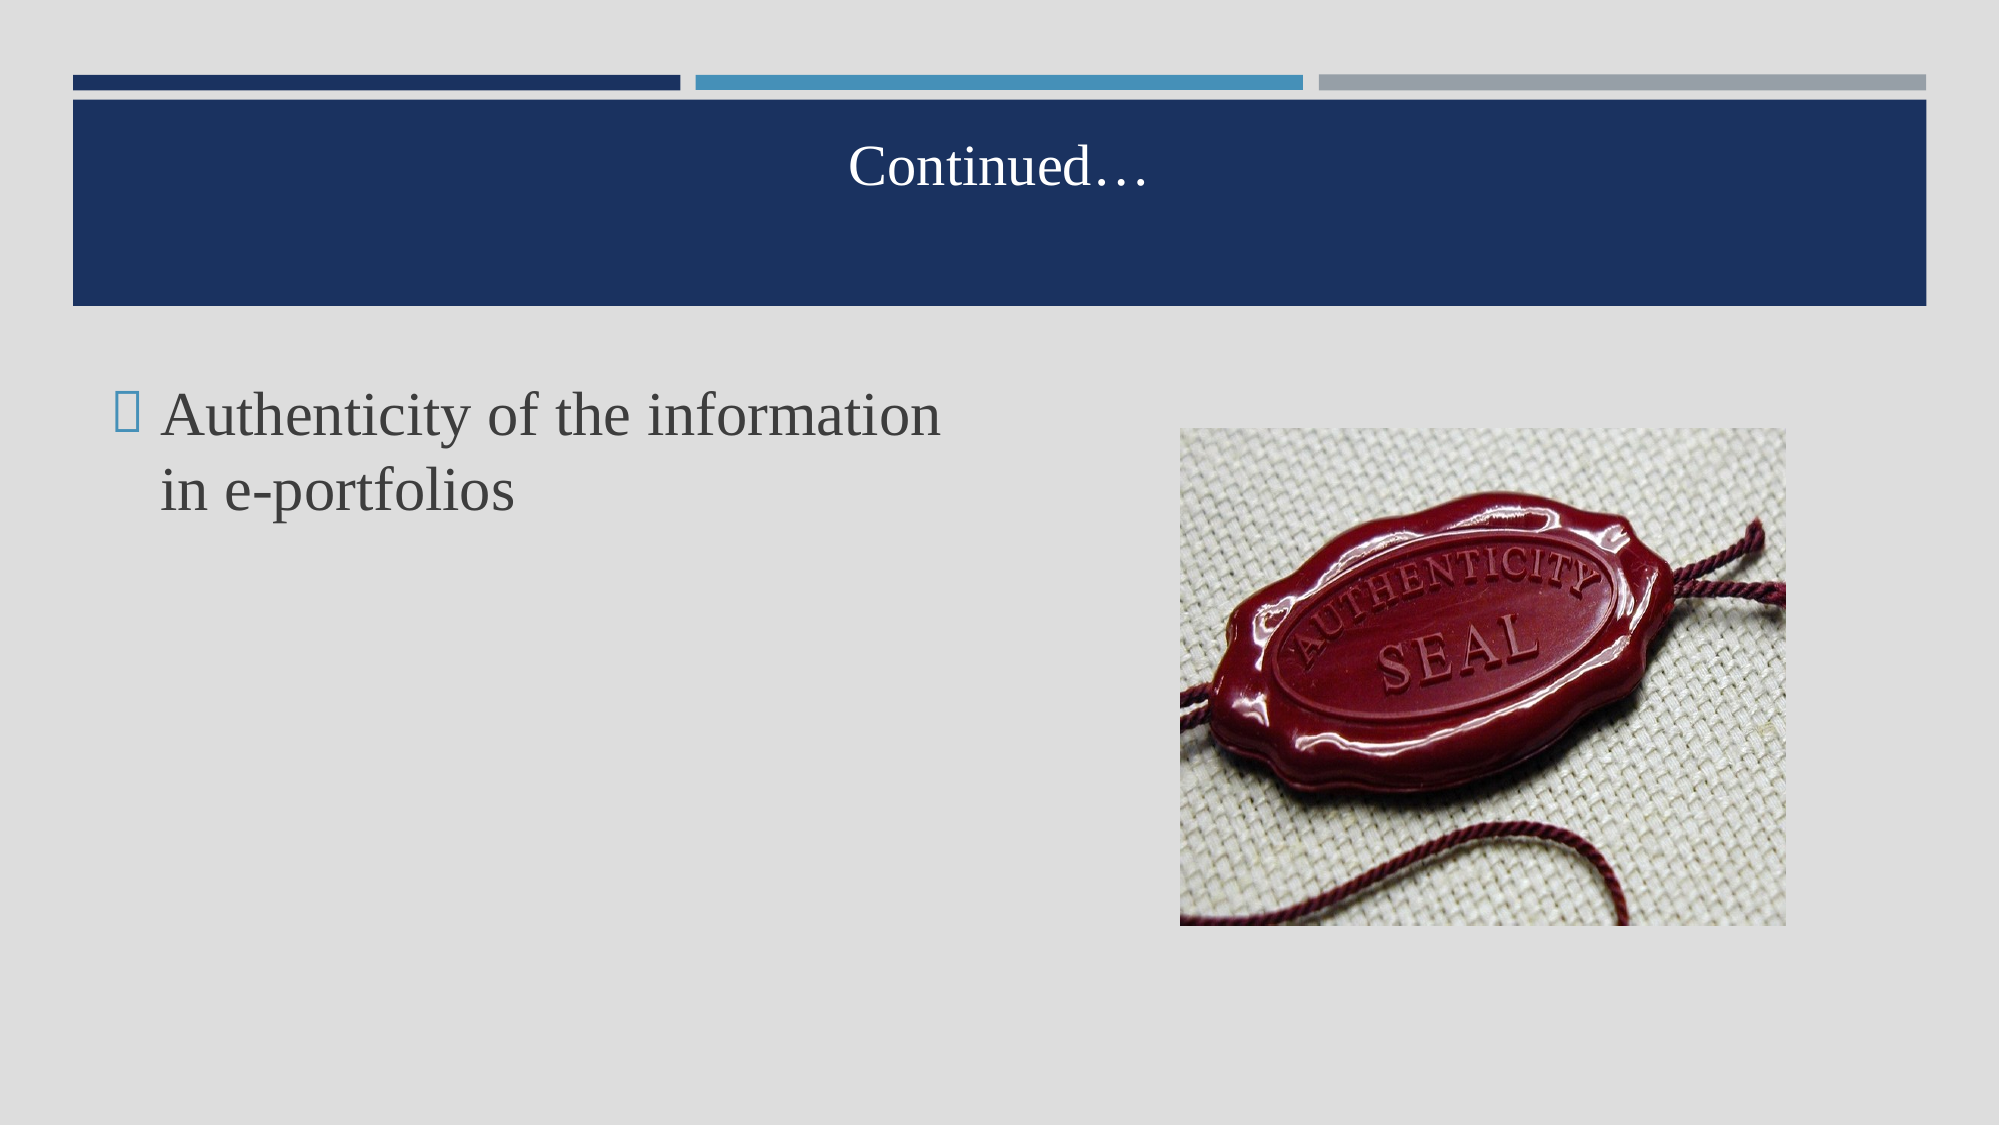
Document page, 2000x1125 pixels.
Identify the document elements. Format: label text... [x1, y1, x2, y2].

title Continued… [95, 119, 1905, 282]
picture [1180, 428, 1786, 926]
list Authenticity of the information in e-portfolios [95, 365, 985, 962]
